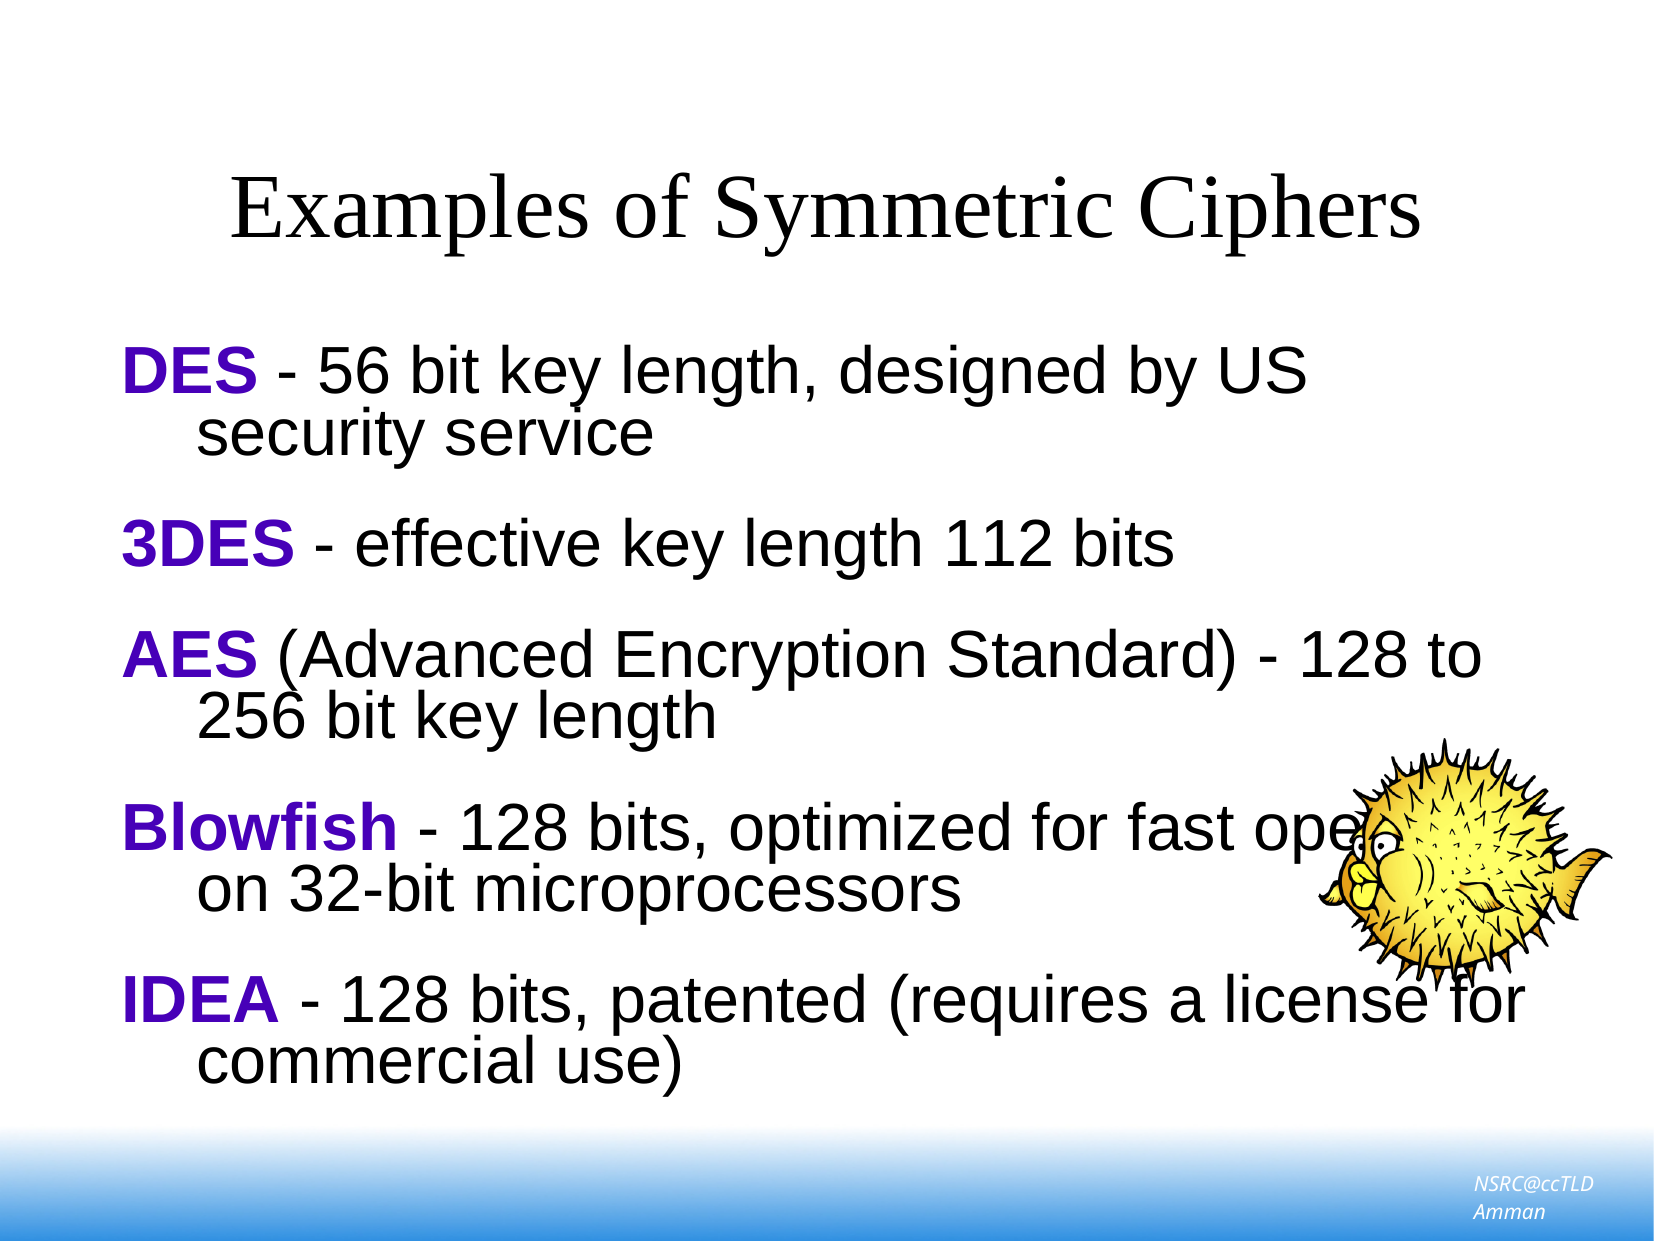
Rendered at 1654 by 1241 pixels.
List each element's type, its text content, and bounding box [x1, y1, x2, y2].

picture [1318, 738, 1613, 993]
title Examples of Symmetric Ciphers [121, 102, 1534, 310]
picture [0, 1124, 1654, 1241]
list DES - 56 bit key length, designed by US security service 3DES - effective key length 112 bits AES (Advanced Encryption Standard) - 128 to 256 bit key length Blowfish - 128 bits, optimized for fast operation on 32-bit microprocessors IDEA - 128 bits, patented (requires a license for commercial use) [121, 344, 1534, 1127]
